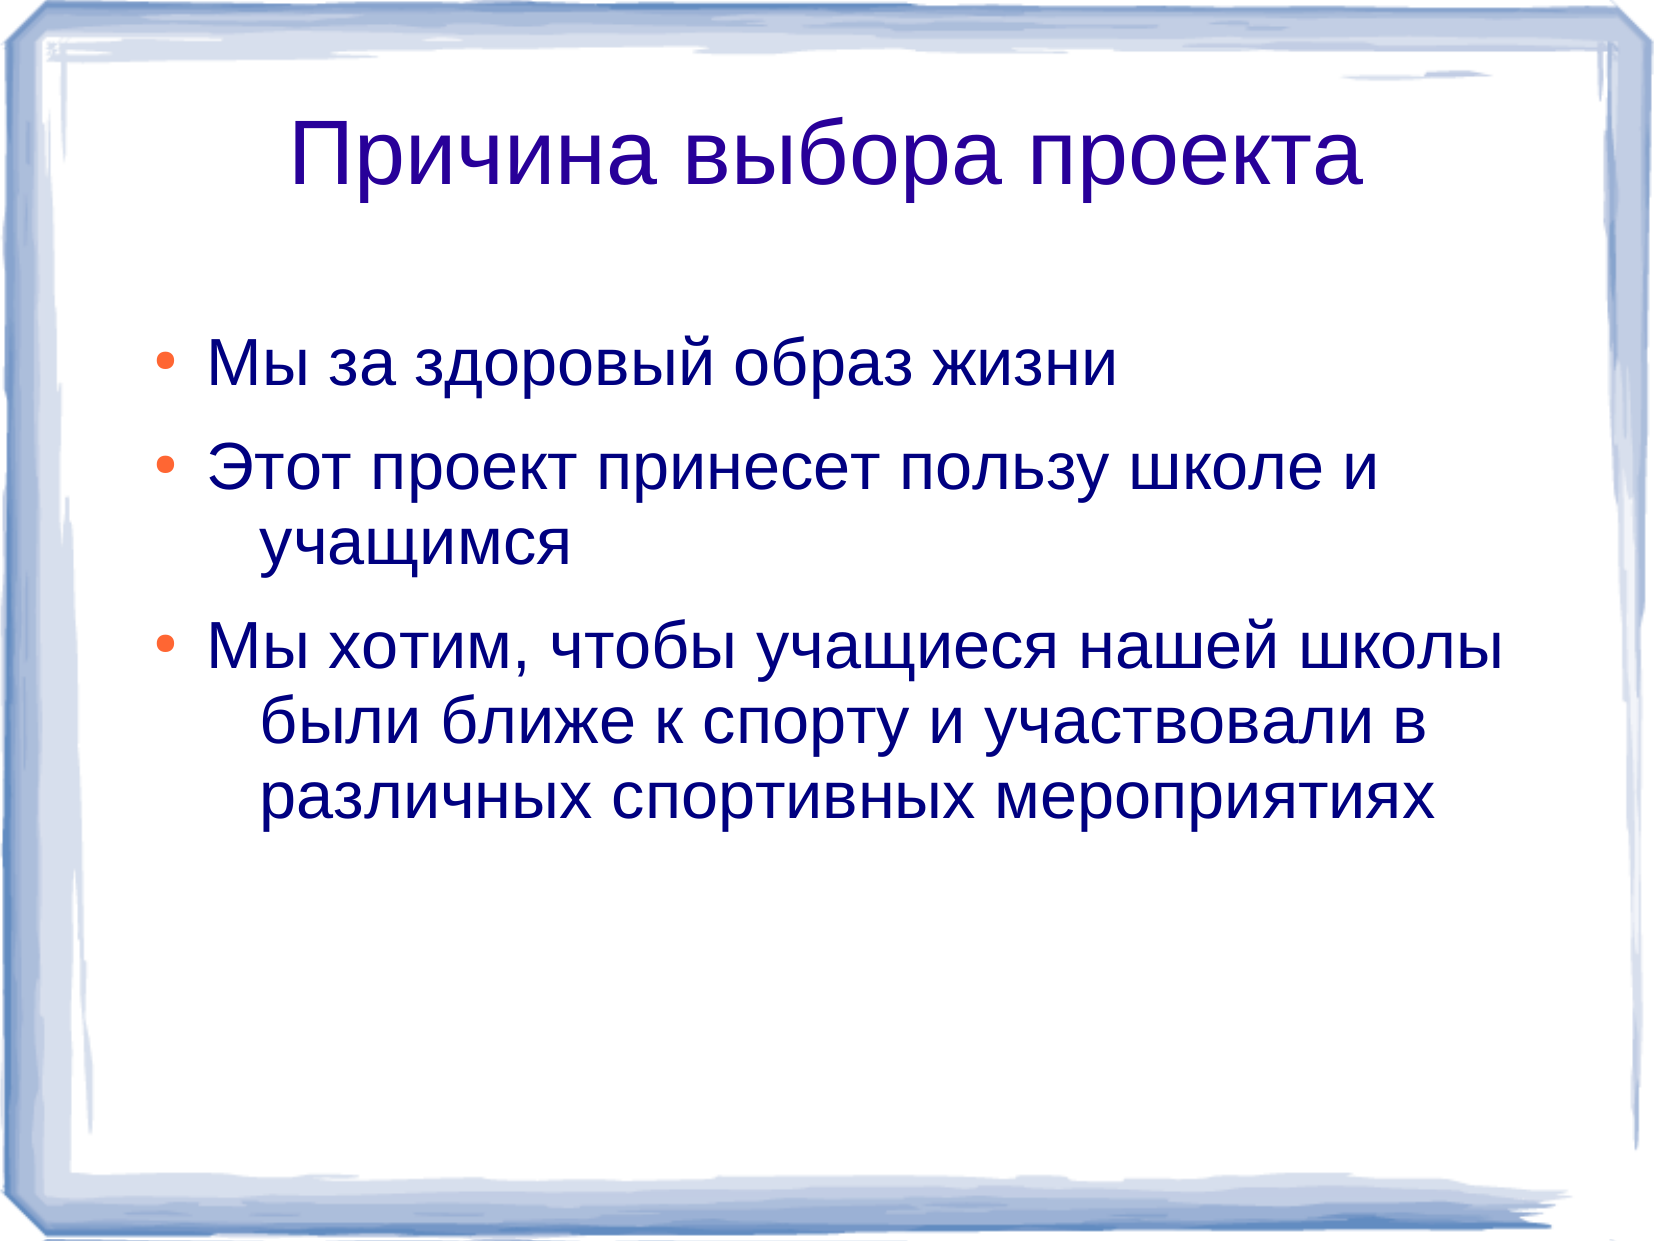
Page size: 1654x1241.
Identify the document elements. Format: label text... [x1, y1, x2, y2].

title Причина выбора проекта [82, 49, 1571, 257]
picture [0, 0, 1654, 1241]
list Мы за здоровый образ жизни Этот проект принесет пользу школе и учащимся Мы хотим, чтобы учащиеся нашей школы были ближе к спорту и участвовали в различных спортивных мероприятиях [118, 324, 1571, 1144]
